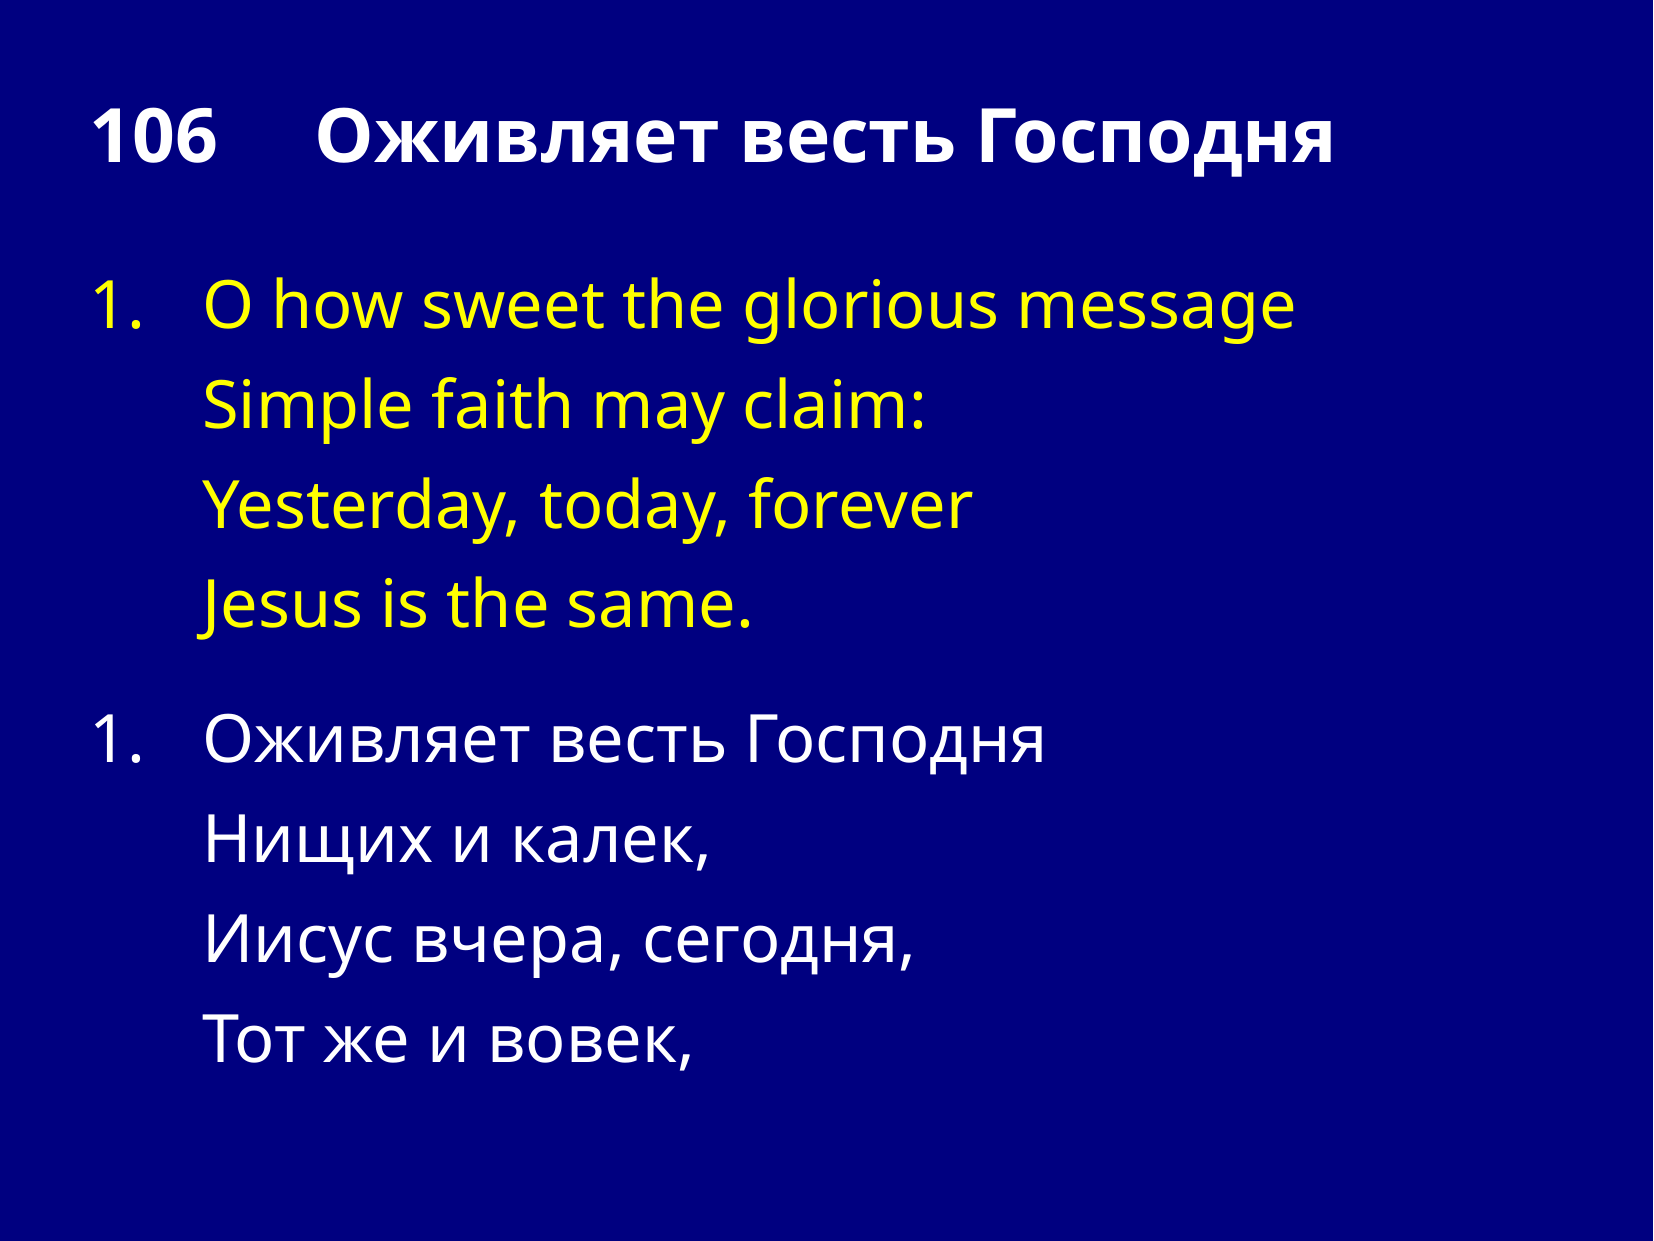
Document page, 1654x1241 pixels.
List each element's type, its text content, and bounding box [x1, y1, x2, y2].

text_box 106 Оживляет весть Господня [75, 75, 1576, 188]
text_box 1. O how sweet the glorious message Simple faith may claim: Yesterday, today, forever Jesus is the same. [75, 188, 1576, 638]
text_box 1. Оживляет весть Господня Нищих и калек, Иисус вчера, сегодня, Тот же и вовек, [75, 675, 1576, 1163]
